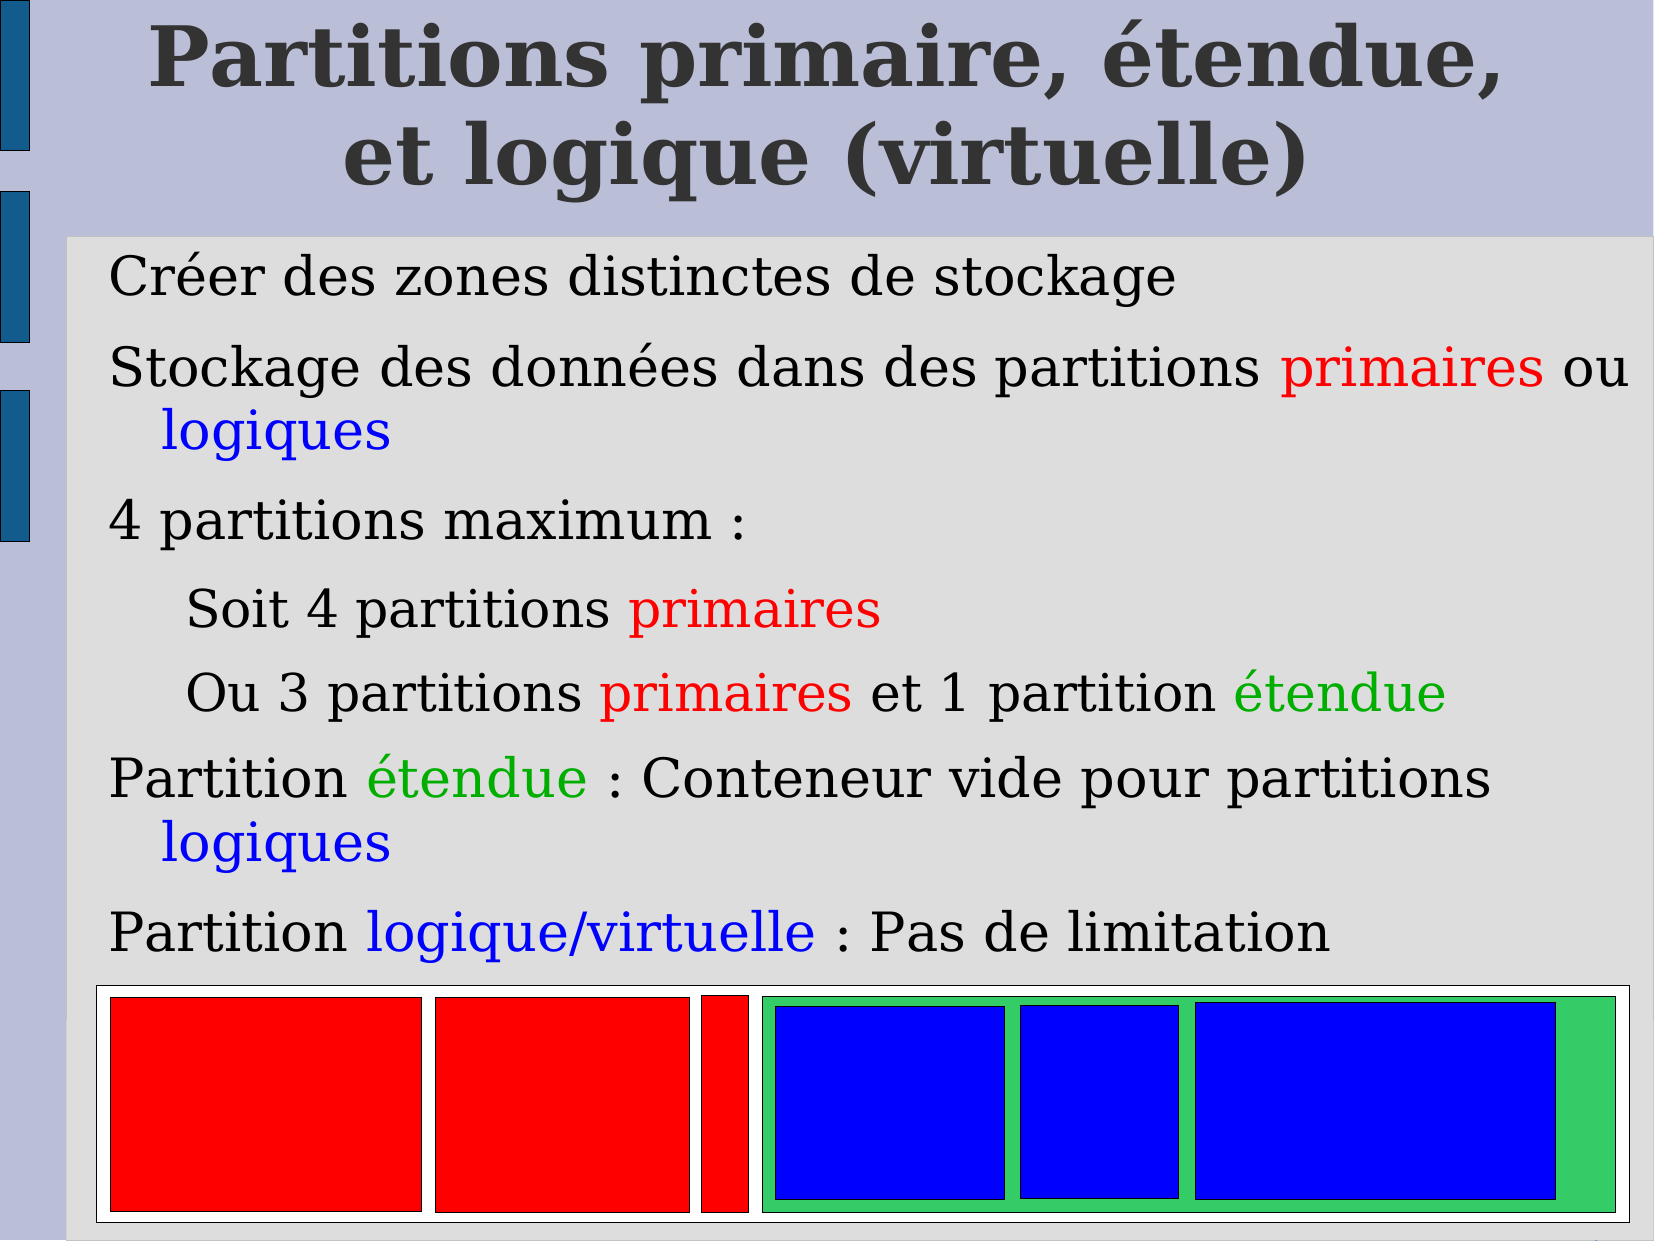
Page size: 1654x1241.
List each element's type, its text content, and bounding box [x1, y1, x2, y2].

title Partitions primaire, étendue, et logique (virtuelle) [121, 2, 1534, 210]
text_box [66, 985, 1654, 1241]
list Créer des zones distinctes de stockage Stockage des données dans des partitions primaires ou logiques 4 partitions maximum : Soit 4 partitions primaires Ou 3 partitions primaires et 1 partition étendue Partition étendue : Conteneur vide pour partitions logiques Partition logique/virtuelle : Pas de limitation [90, 245, 1635, 1132]
